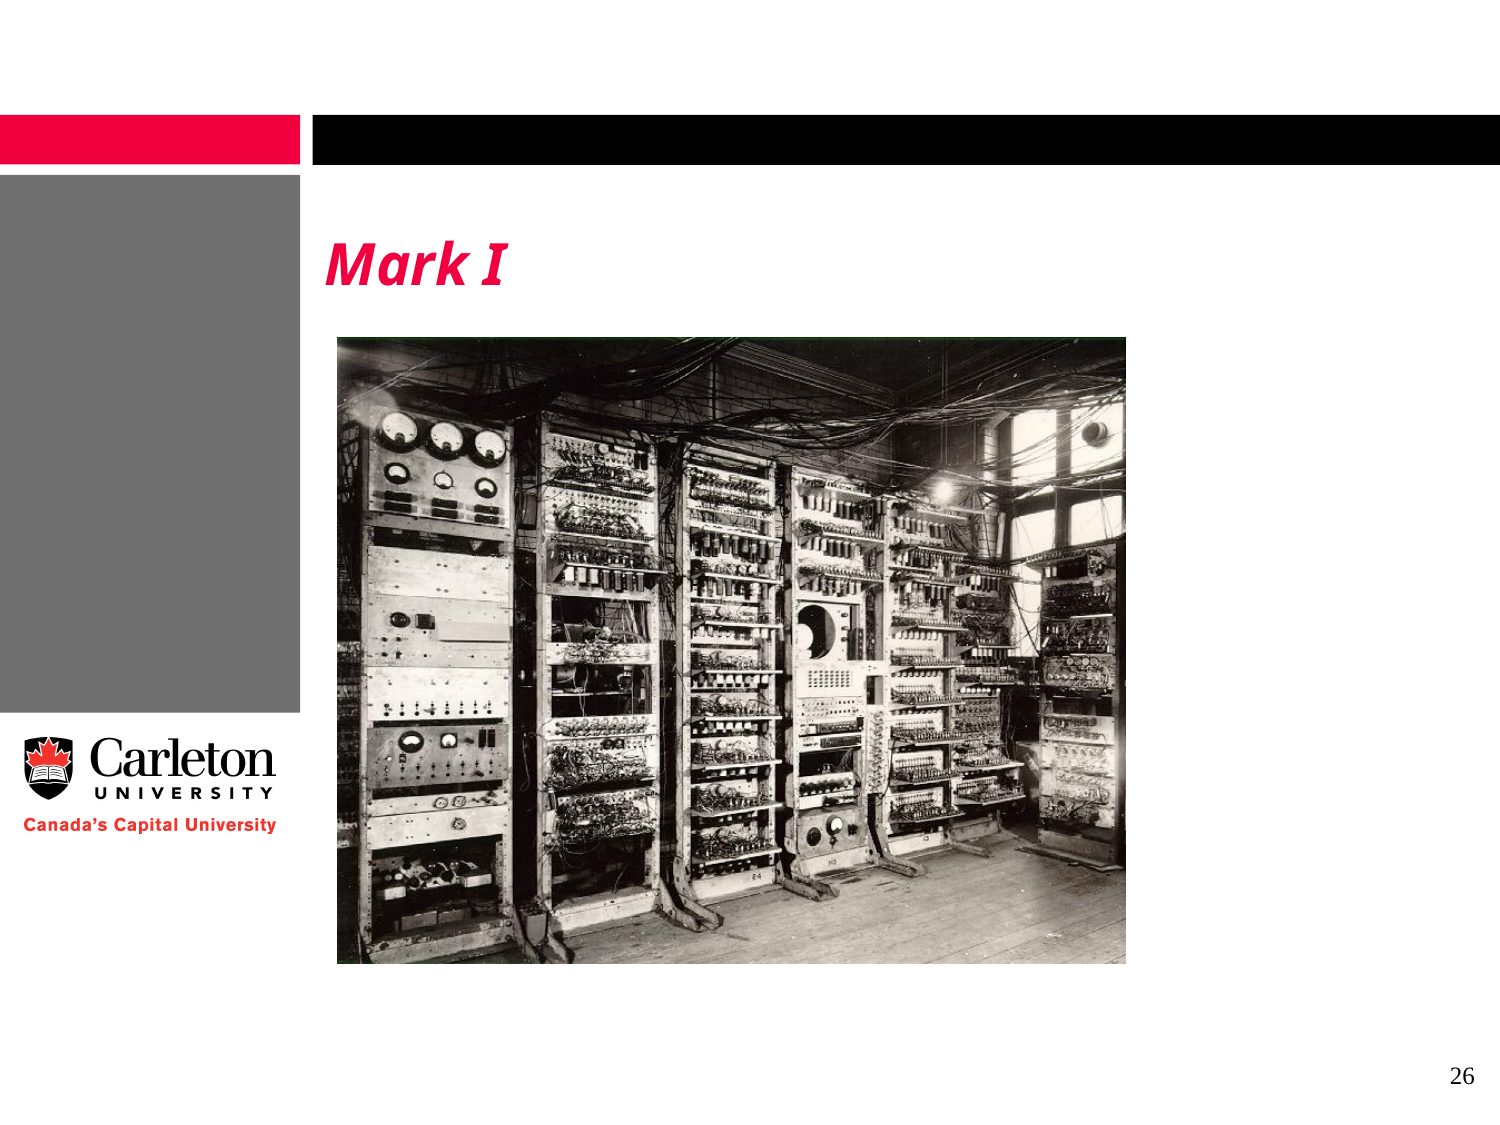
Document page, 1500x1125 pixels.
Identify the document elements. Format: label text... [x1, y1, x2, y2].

picture [24, 737, 276, 834]
title Mark I [324, 194, 1450, 331]
picture [337, 337, 1126, 964]
